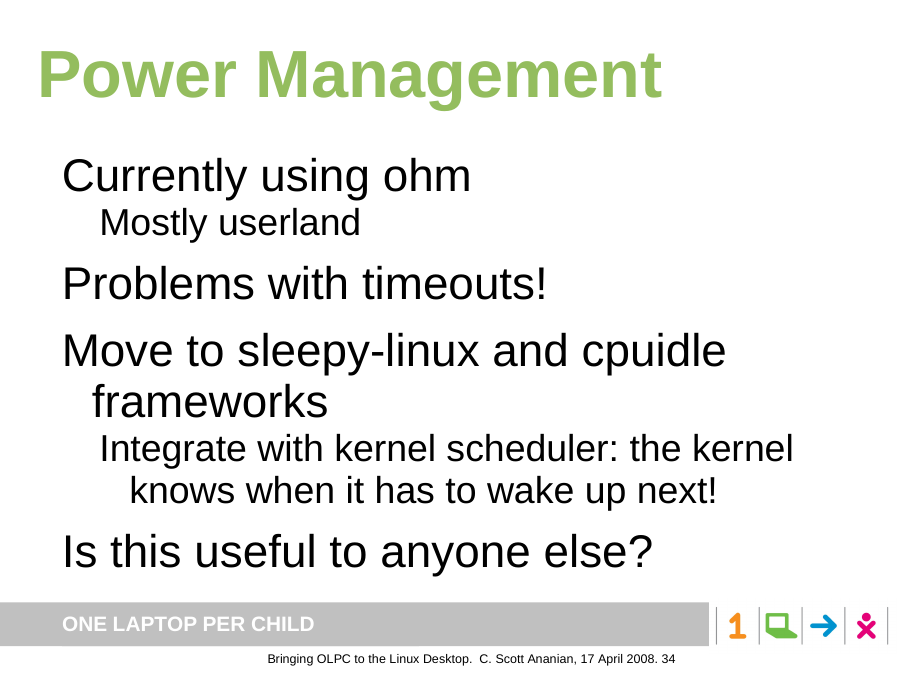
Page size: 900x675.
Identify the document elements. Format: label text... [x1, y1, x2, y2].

list Currently using ohm Mostly userland Problems with timeouts! Move to sleepy-linux and cpuidle frameworks Integrate with kernel scheduler: the kernel knows when it has to wake up next! Is this useful to anyone else? [61, 150, 844, 675]
title Power Management [37, 37, 856, 211]
picture [844, 598, 897, 654]
